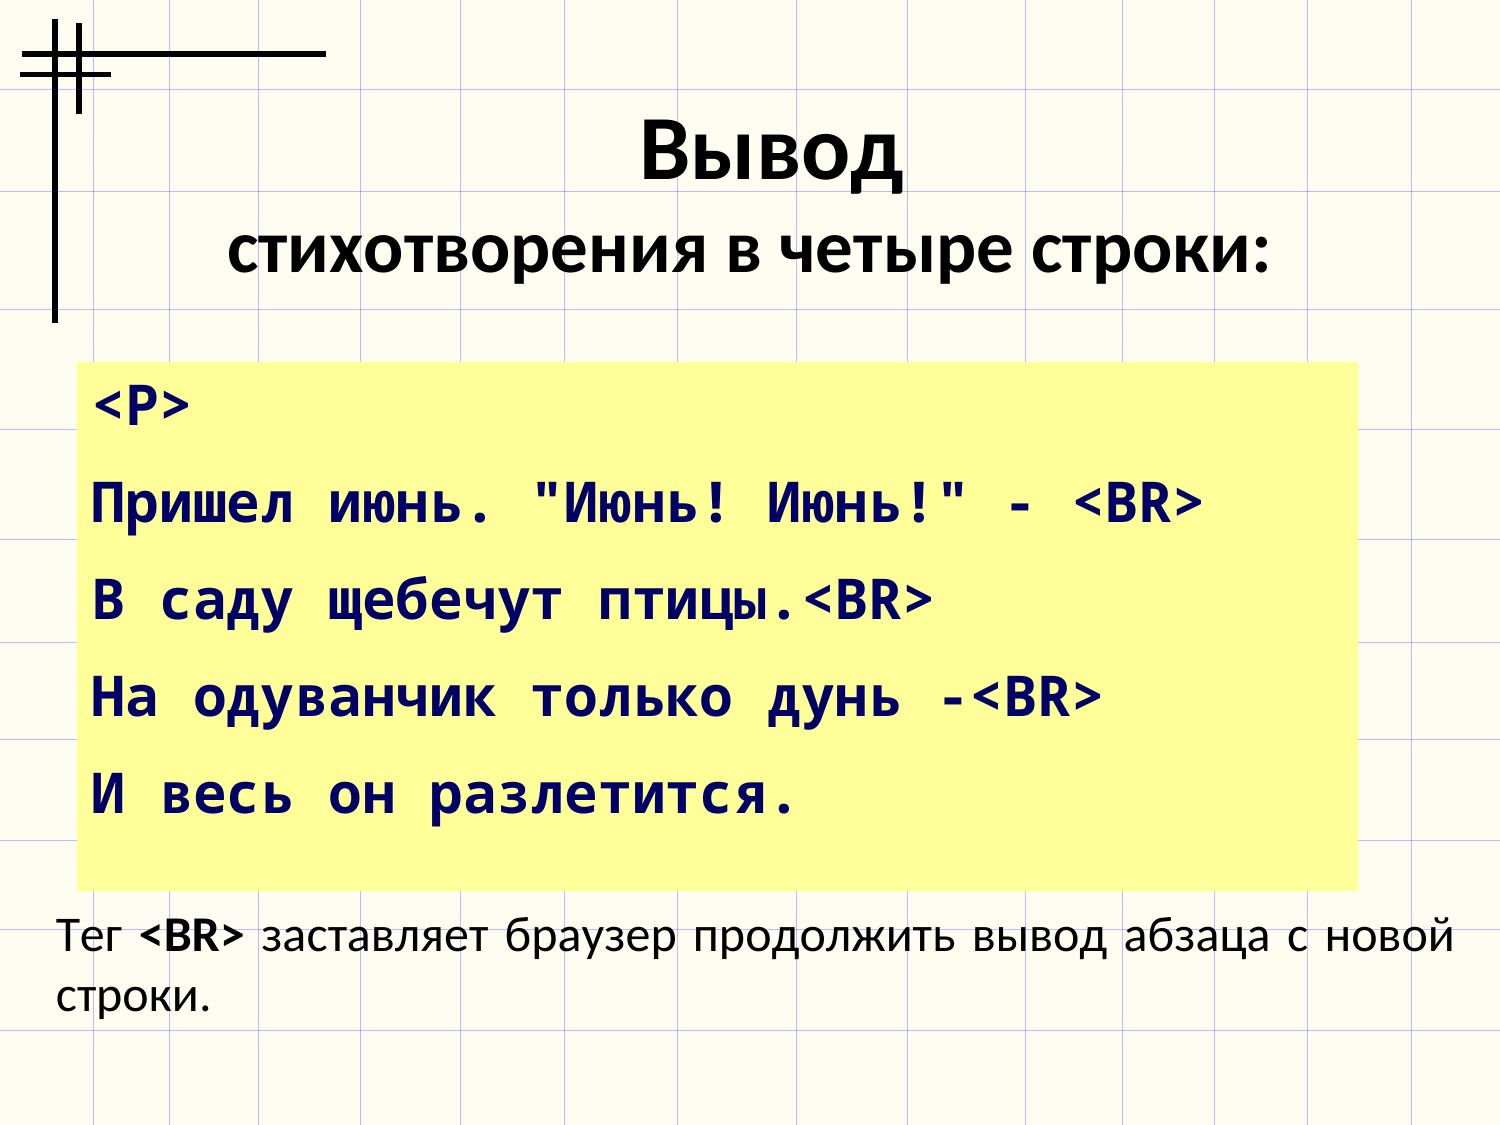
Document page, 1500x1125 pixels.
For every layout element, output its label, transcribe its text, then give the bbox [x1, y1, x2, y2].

title Вывод стихотворения в четыре строки: [75, 75, 1426, 301]
list <P> Пришел июнь. "Июнь! Июнь!" - <BR> В саду щебечут птицы.<BR> На одуванчик только дунь -<BR> И весь он разлетится. [76, 361, 1359, 892]
text_box Тег <BR> заставляет браузер продолжить вывод абзаца с новой строки. [41, 893, 1471, 1029]
